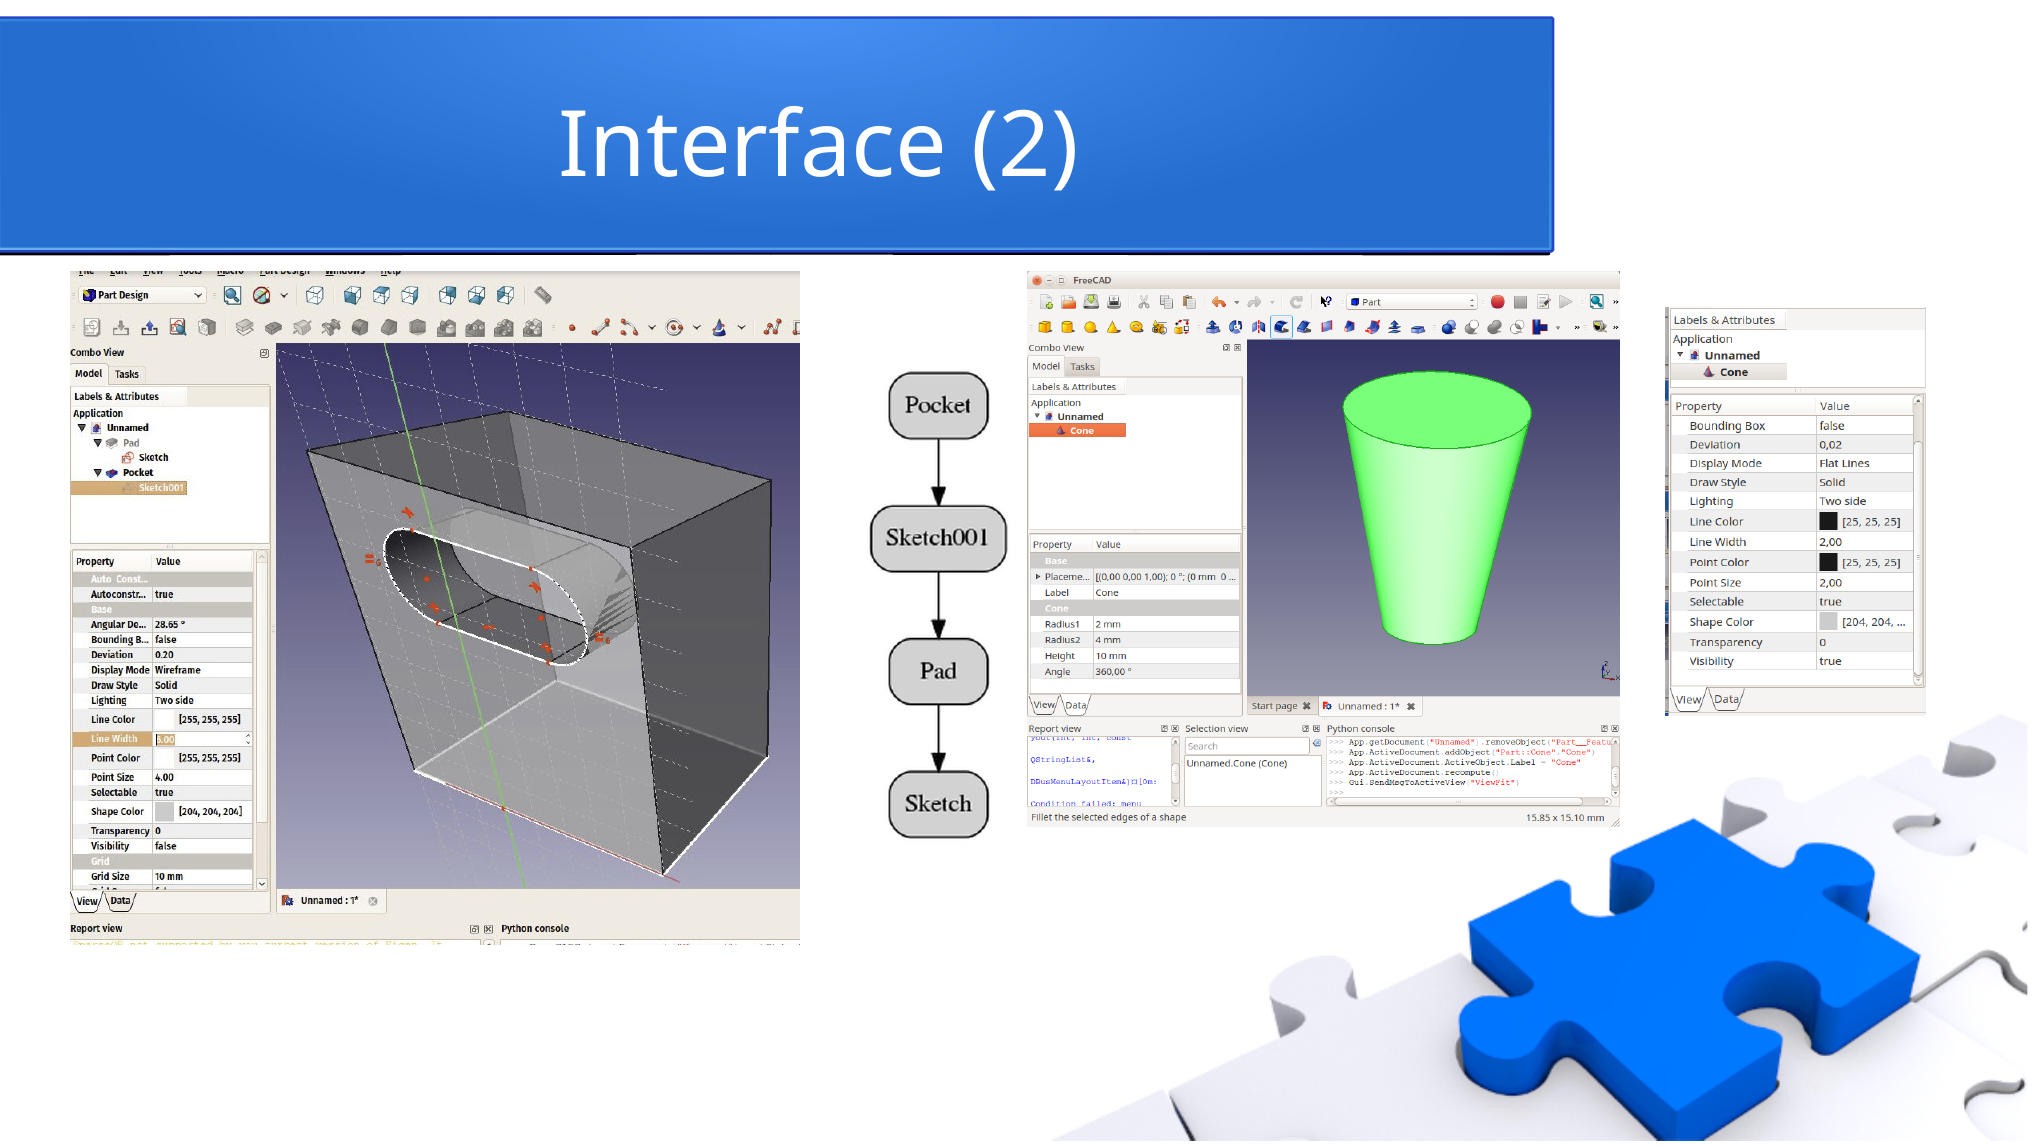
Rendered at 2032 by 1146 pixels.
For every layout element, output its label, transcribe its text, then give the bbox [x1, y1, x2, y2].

title Interface (2) [101, 45, 1536, 237]
picture [70, 271, 2028, 1141]
